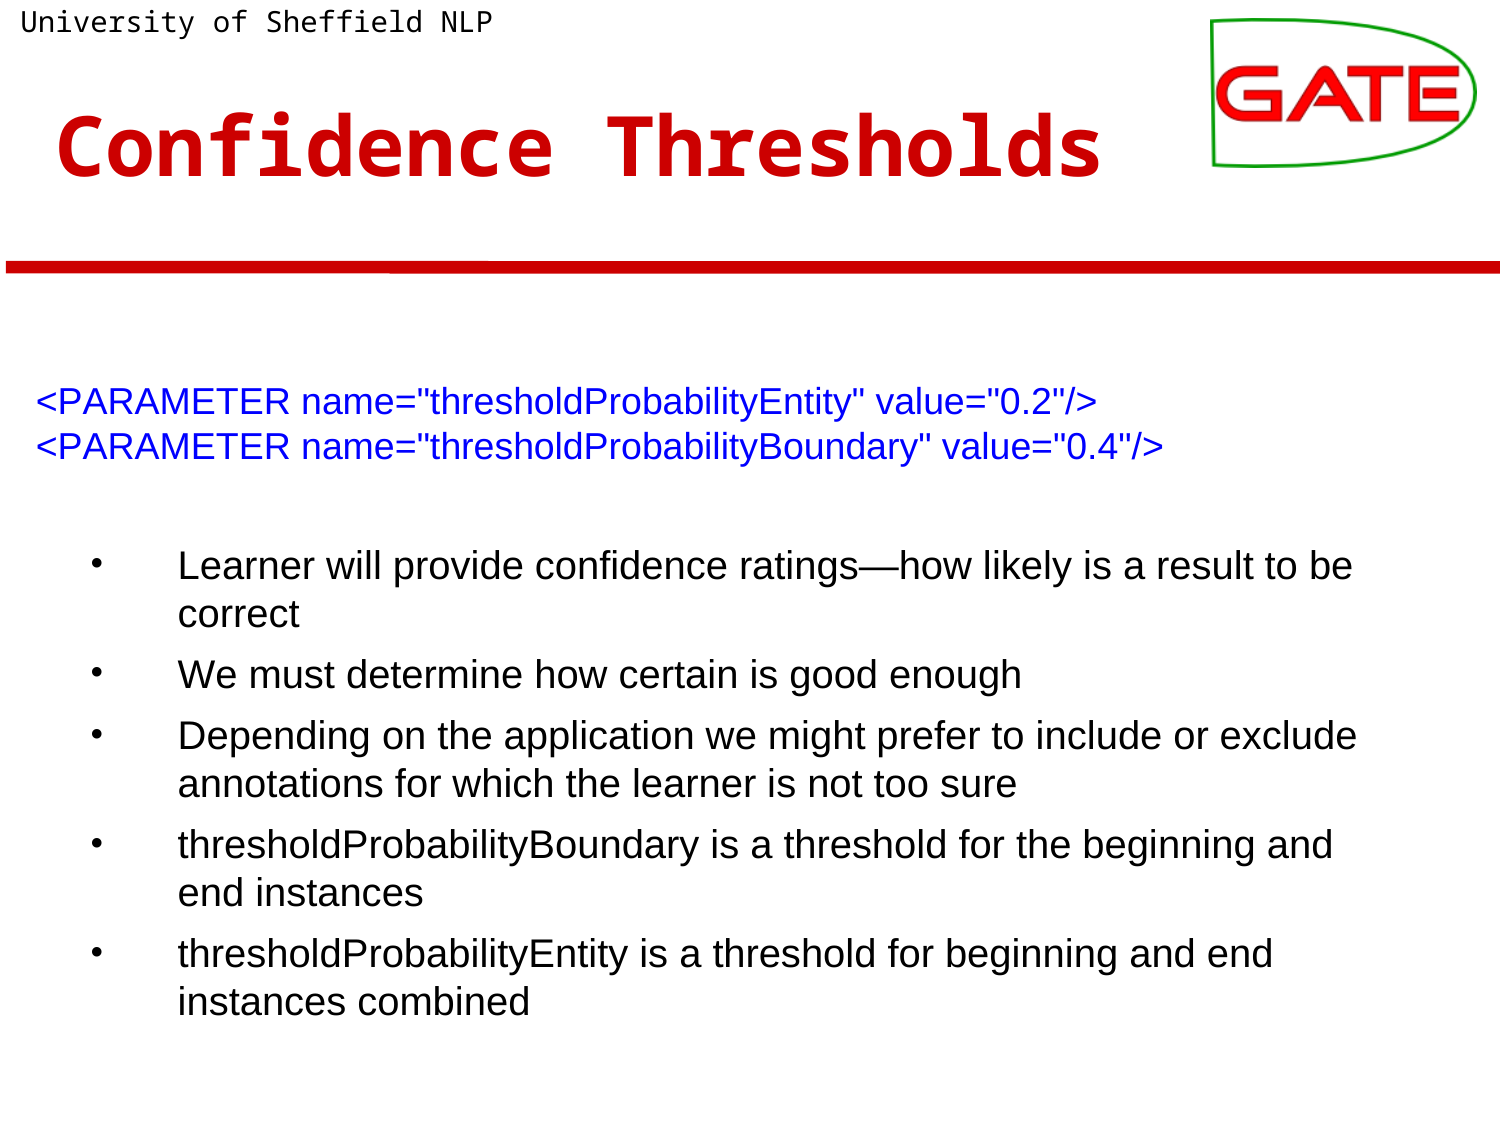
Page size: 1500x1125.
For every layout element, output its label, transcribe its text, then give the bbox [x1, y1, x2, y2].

picture [1210, 18, 1477, 168]
text_box <PARAMETER name="thresholdProbabilityEntity" value="0.2"/> <PARAMETER name="thresholdProbabilityBoundary" value="0.4"/> [0, 324, 1500, 565]
list Learner will provide confidence ratings—how likely is a result to be correct We must determine how certain is good enough Depending on the application we might prefer to include or exclude annotations for which the learner is not too sure thresholdProbabilityBoundary is a threshold for the beginning and end instances thresholdProbabilityEntity is a threshold for beginning and end instances combined [75, 565, 1425, 1034]
title Confidence Thresholds [41, 37, 1391, 254]
